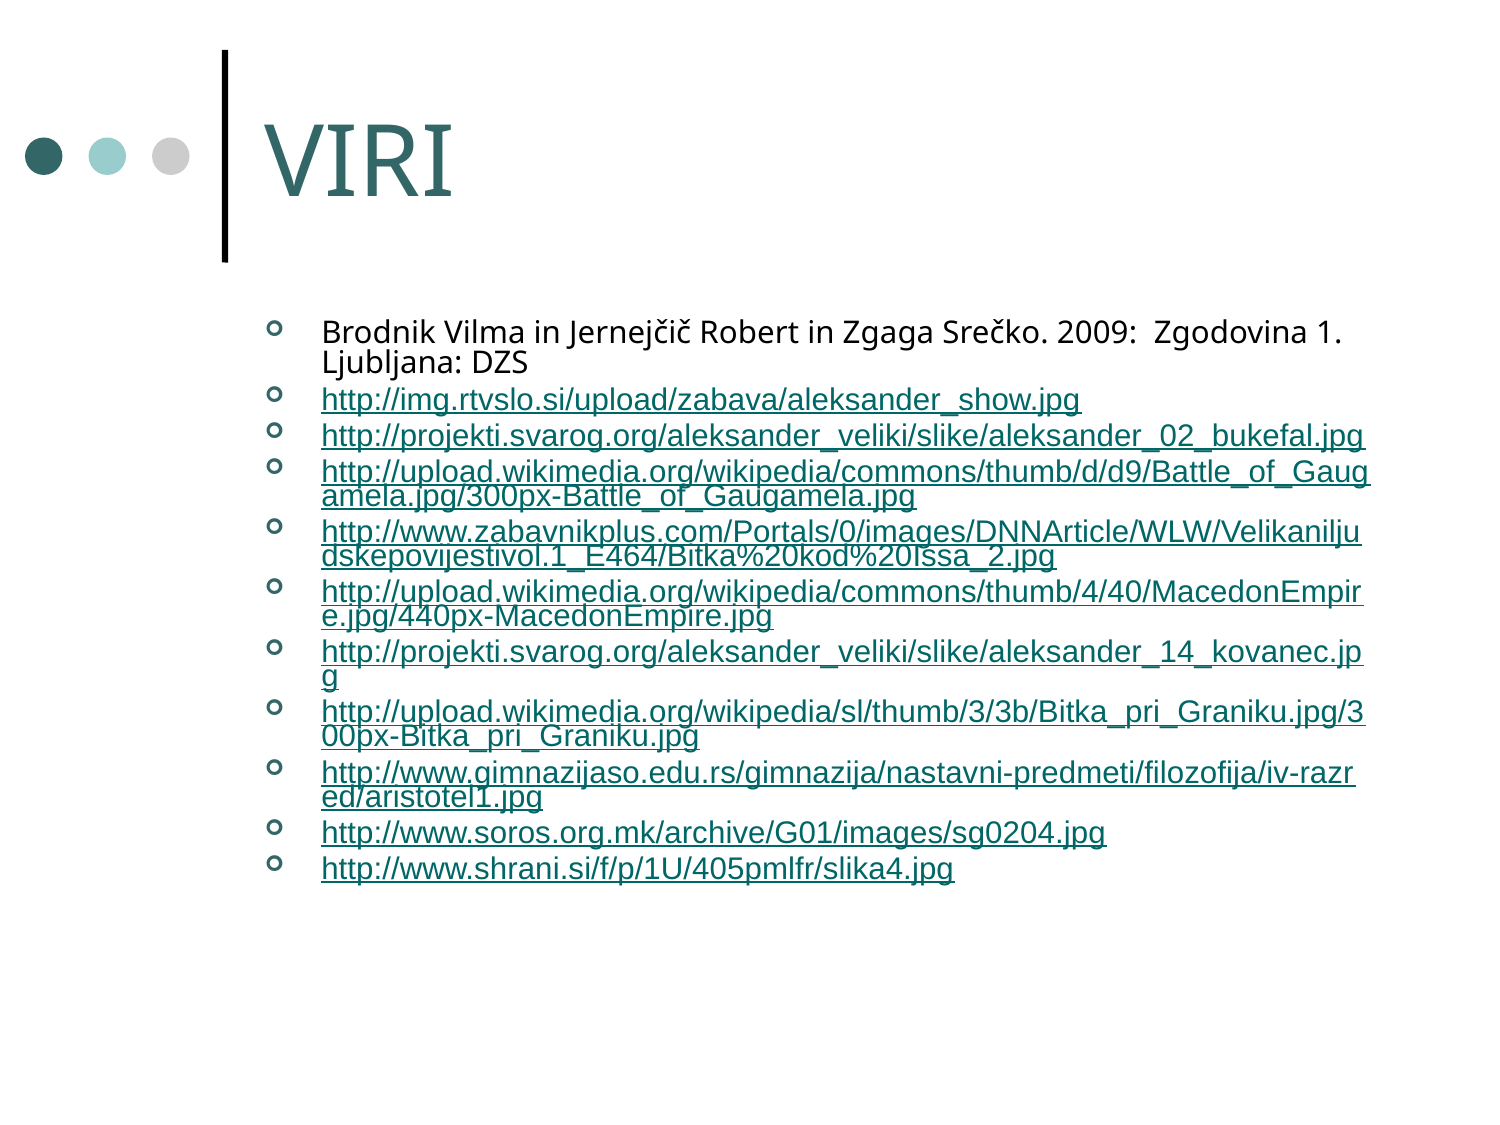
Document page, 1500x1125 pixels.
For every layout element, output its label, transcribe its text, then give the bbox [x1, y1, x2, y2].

list Brodnik Vilma in Jernejčič Robert in Zgaga Srečko. 2009: Zgodovina 1. Ljubljana: DZS http://img.rtvslo.si/upload/zabava/aleksander_show.jpg http://projekti.svarog.org/aleksander_veliki/slike/aleksander_02_bukefal.jpg http://upload.wikimedia.org/wikipedia/commons/thumb/d/d9/Battle_of_Gaugamela.jpg/300px-Battle_of_Gaugamela.jpg http://www.zabavnikplus.com/Portals/0/images/DNNArticle/WLW/Velikaniljudskepovijestivol.1_E464/Bitka%20kod%20Issa_2.jpg http://upload.wikimedia.org/wikipedia/commons/thumb/4/40/MacedonEmpire.jpg/440px-MacedonEmpire.jpg http://projekti.svarog.org/aleksander_veliki/slike/aleksander_14_kovanec.jpg http://upload.wikimedia.org/wikipedia/sl/thumb/3/3b/Bitka_pri_Graniku.jpg/300px-Bitka_pri_Graniku.jpg http://www.gimnazijaso.edu.rs/gimnazija/nastavni-predmeti/filozofija/iv-razred/aristotel1.jpg http://www.soros.org.mk/archive/G01/images/sg0204.jpg http://www.shrani.si/f/p/1U/405pmlfr/slika4.jpg [249, 312, 1388, 988]
title VIRI [249, 31, 1400, 282]
